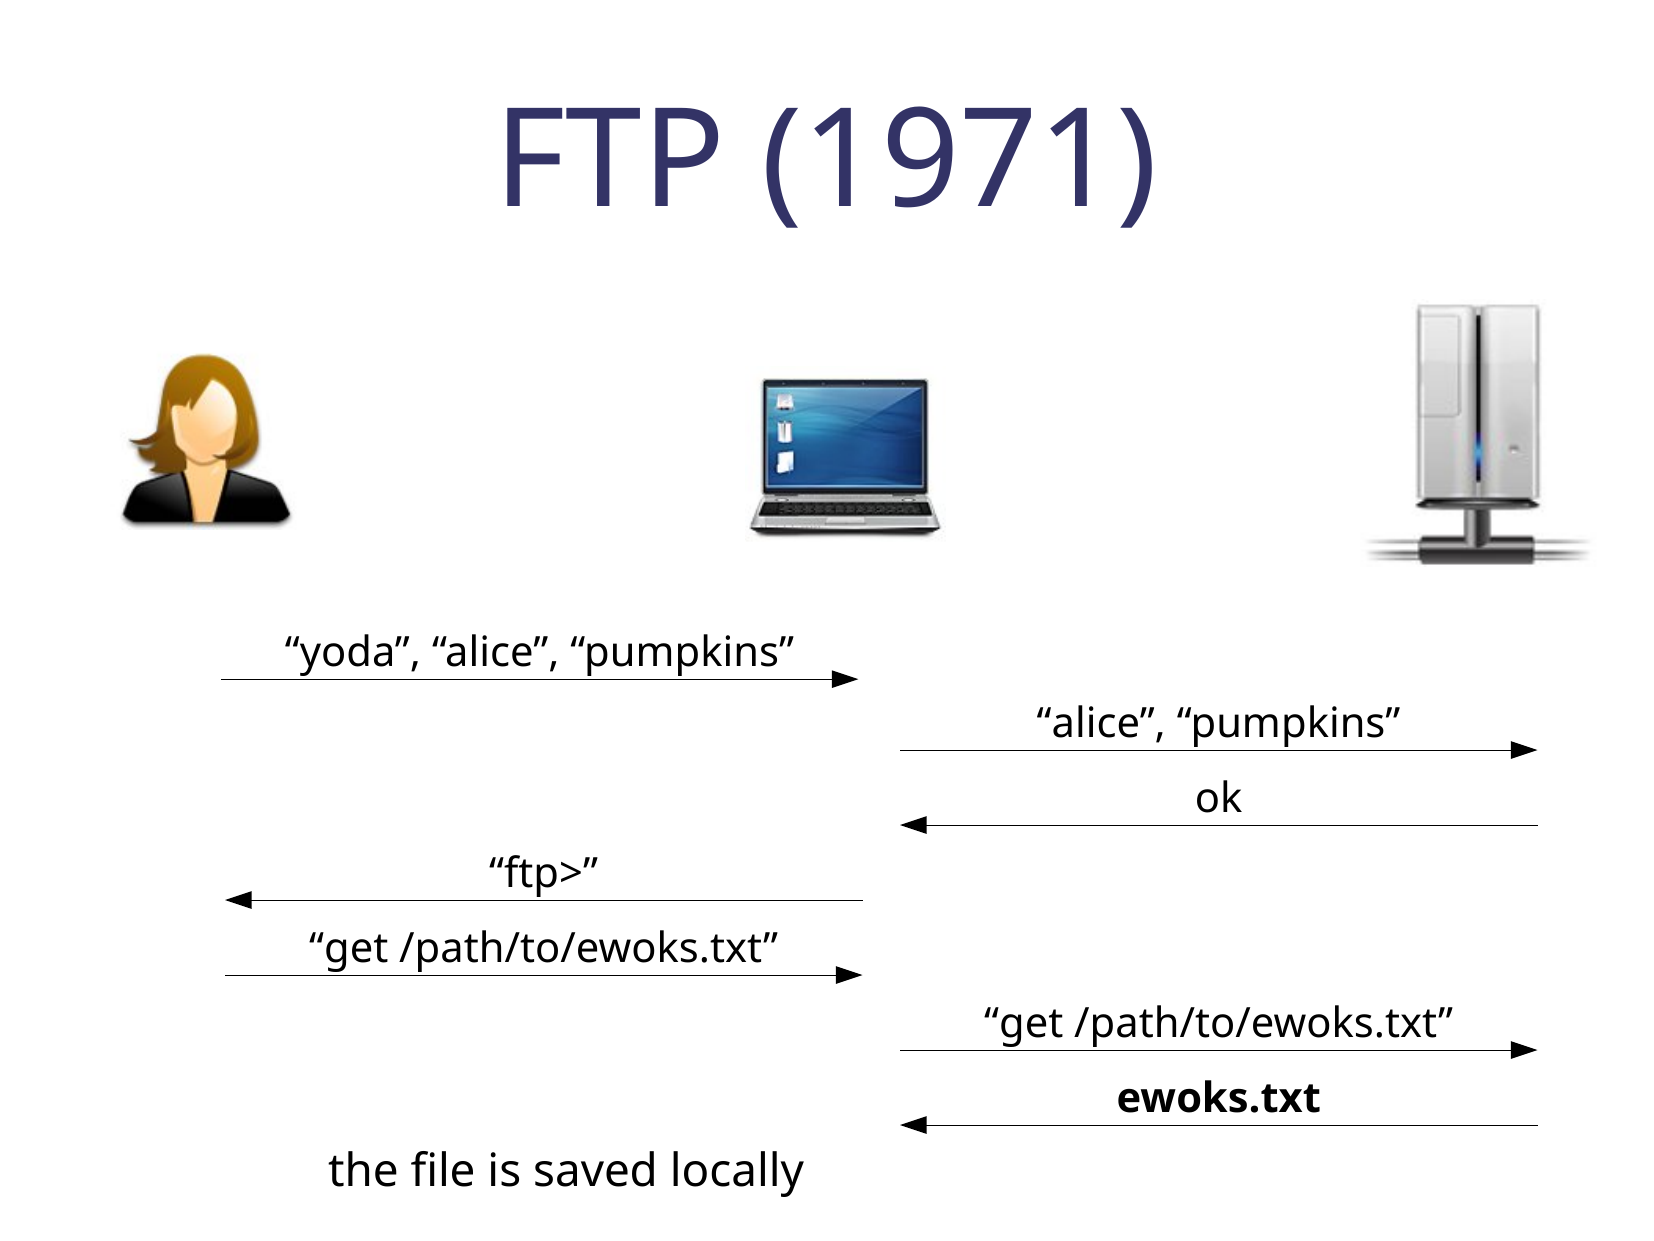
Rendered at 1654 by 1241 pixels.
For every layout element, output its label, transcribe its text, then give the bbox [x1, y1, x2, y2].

picture [1345, 299, 1613, 567]
picture [108, 329, 309, 530]
picture [745, 366, 946, 567]
title FTP (1971) [82, 56, 1571, 250]
text_box the file is saved locally [313, 1129, 863, 1201]
